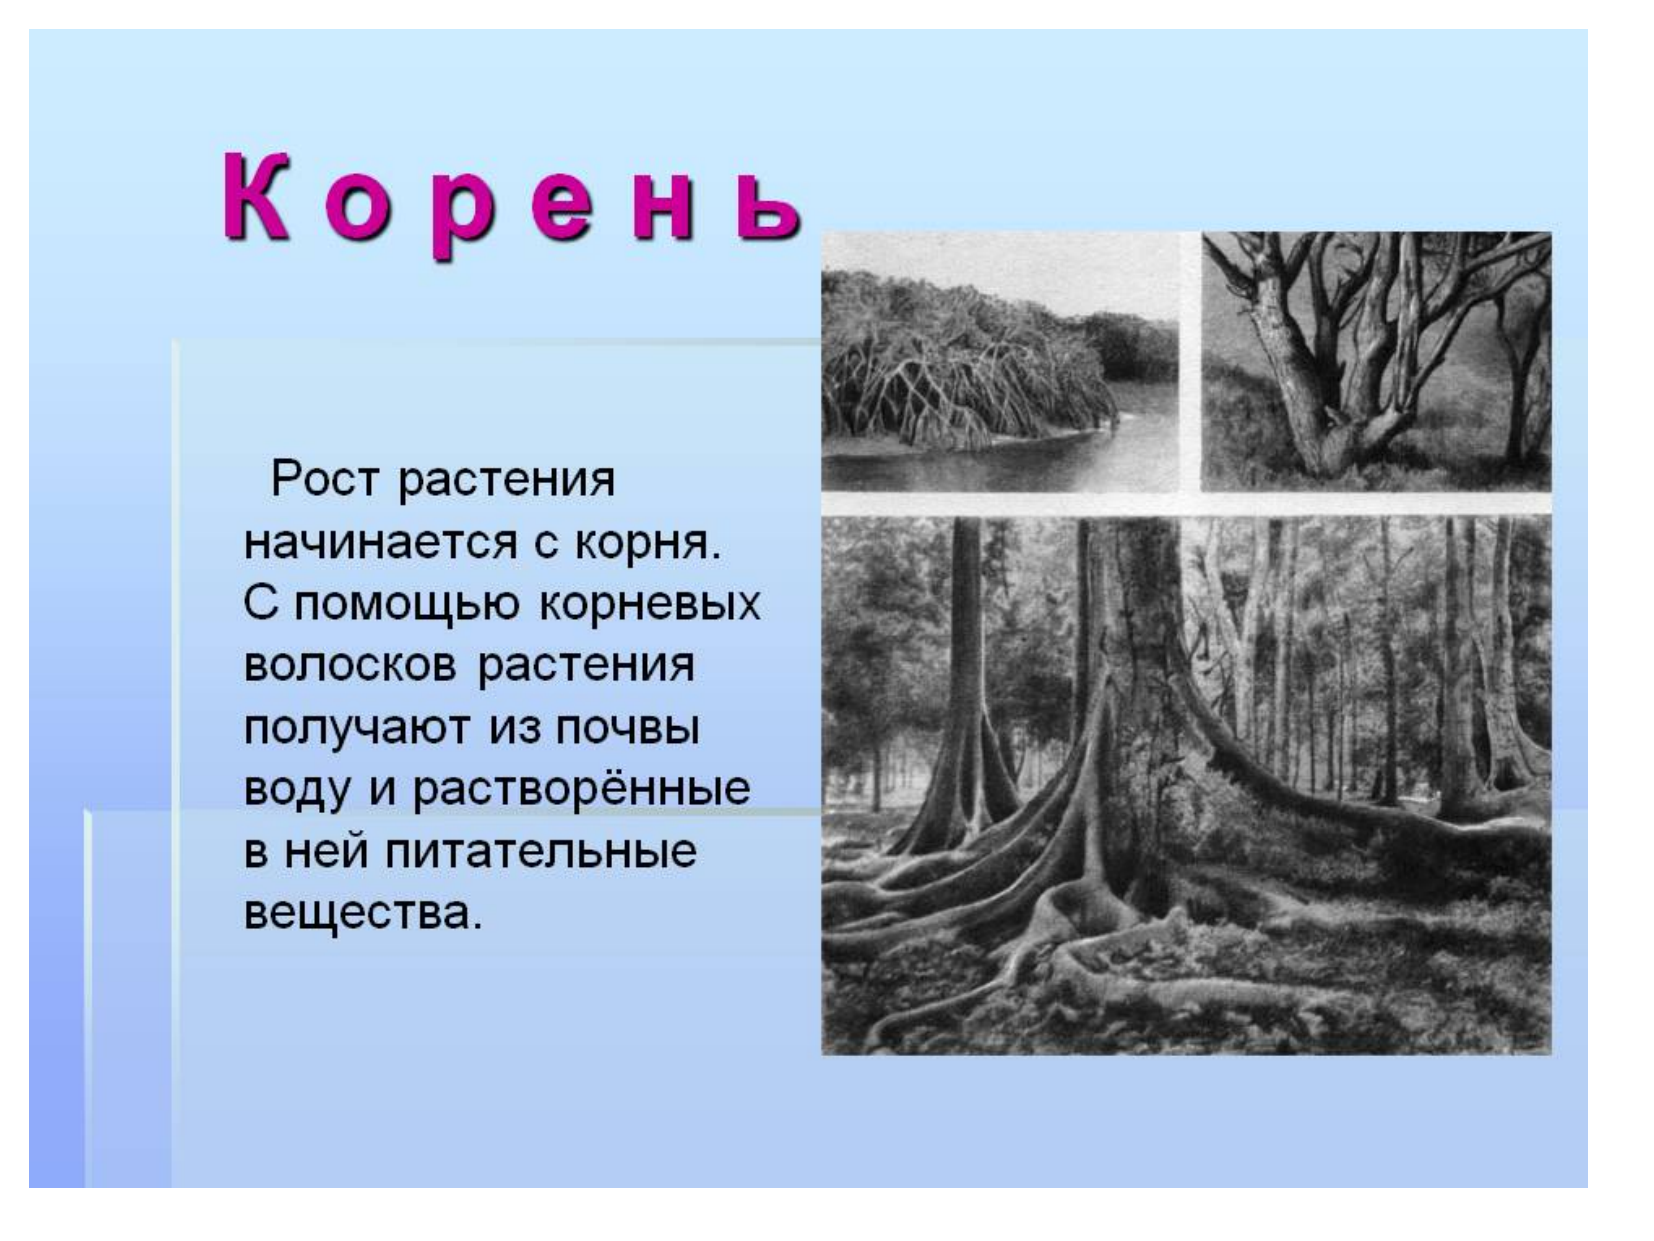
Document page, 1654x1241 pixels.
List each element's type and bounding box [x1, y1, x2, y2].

picture [29, 29, 1588, 1188]
